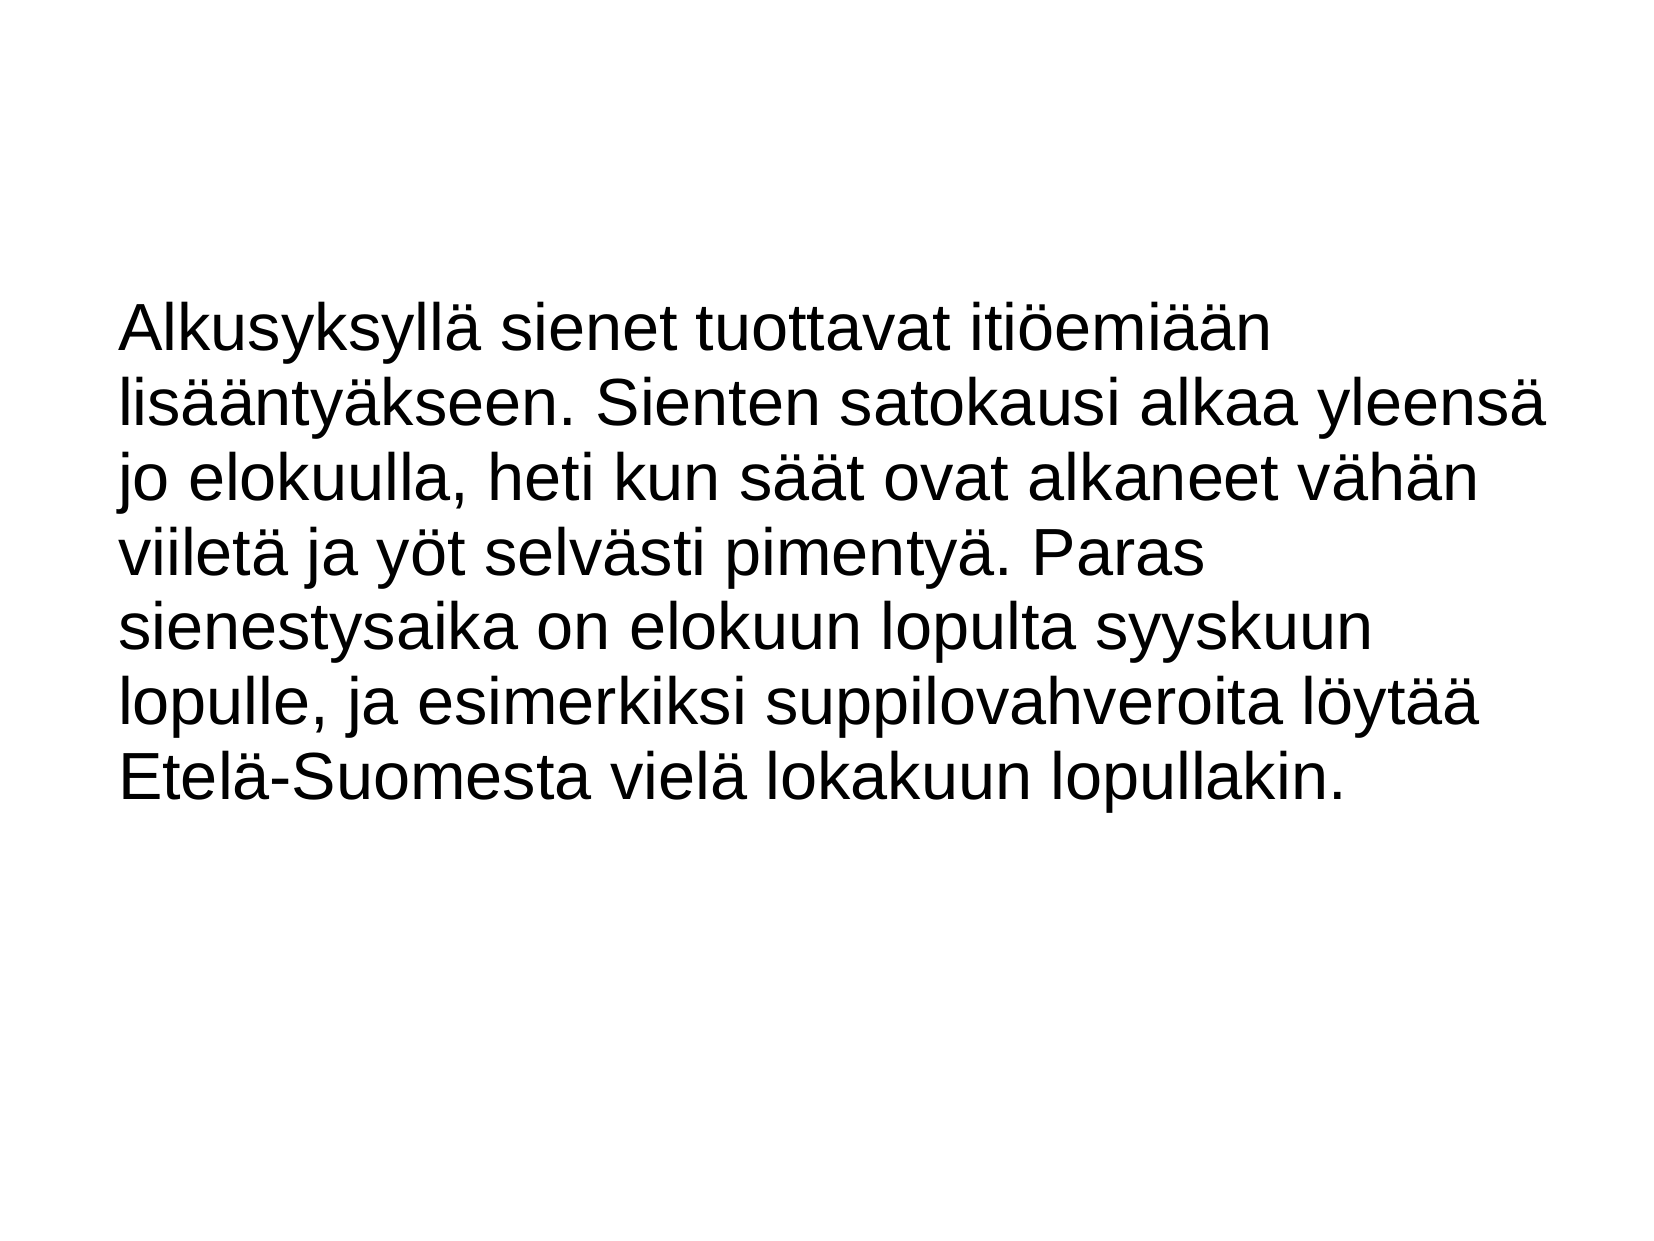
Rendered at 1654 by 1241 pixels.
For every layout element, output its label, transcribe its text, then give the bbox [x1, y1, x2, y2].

list Alkusyksyllä sienet tuottavat itiöemiään lisääntyäkseen. Sienten satokausi alkaa yleensä jo elokuulla, heti kun säät ovat alkaneet vähän viiletä ja yöt selvästi pimentyä. Paras sienestysaika on elokuun lopulta syyskuun lopulle, ja esimerkiksi suppilovahveroita löytää Etelä-Suomesta vielä lokakuun lopullakin. [82, 290, 1571, 1010]
